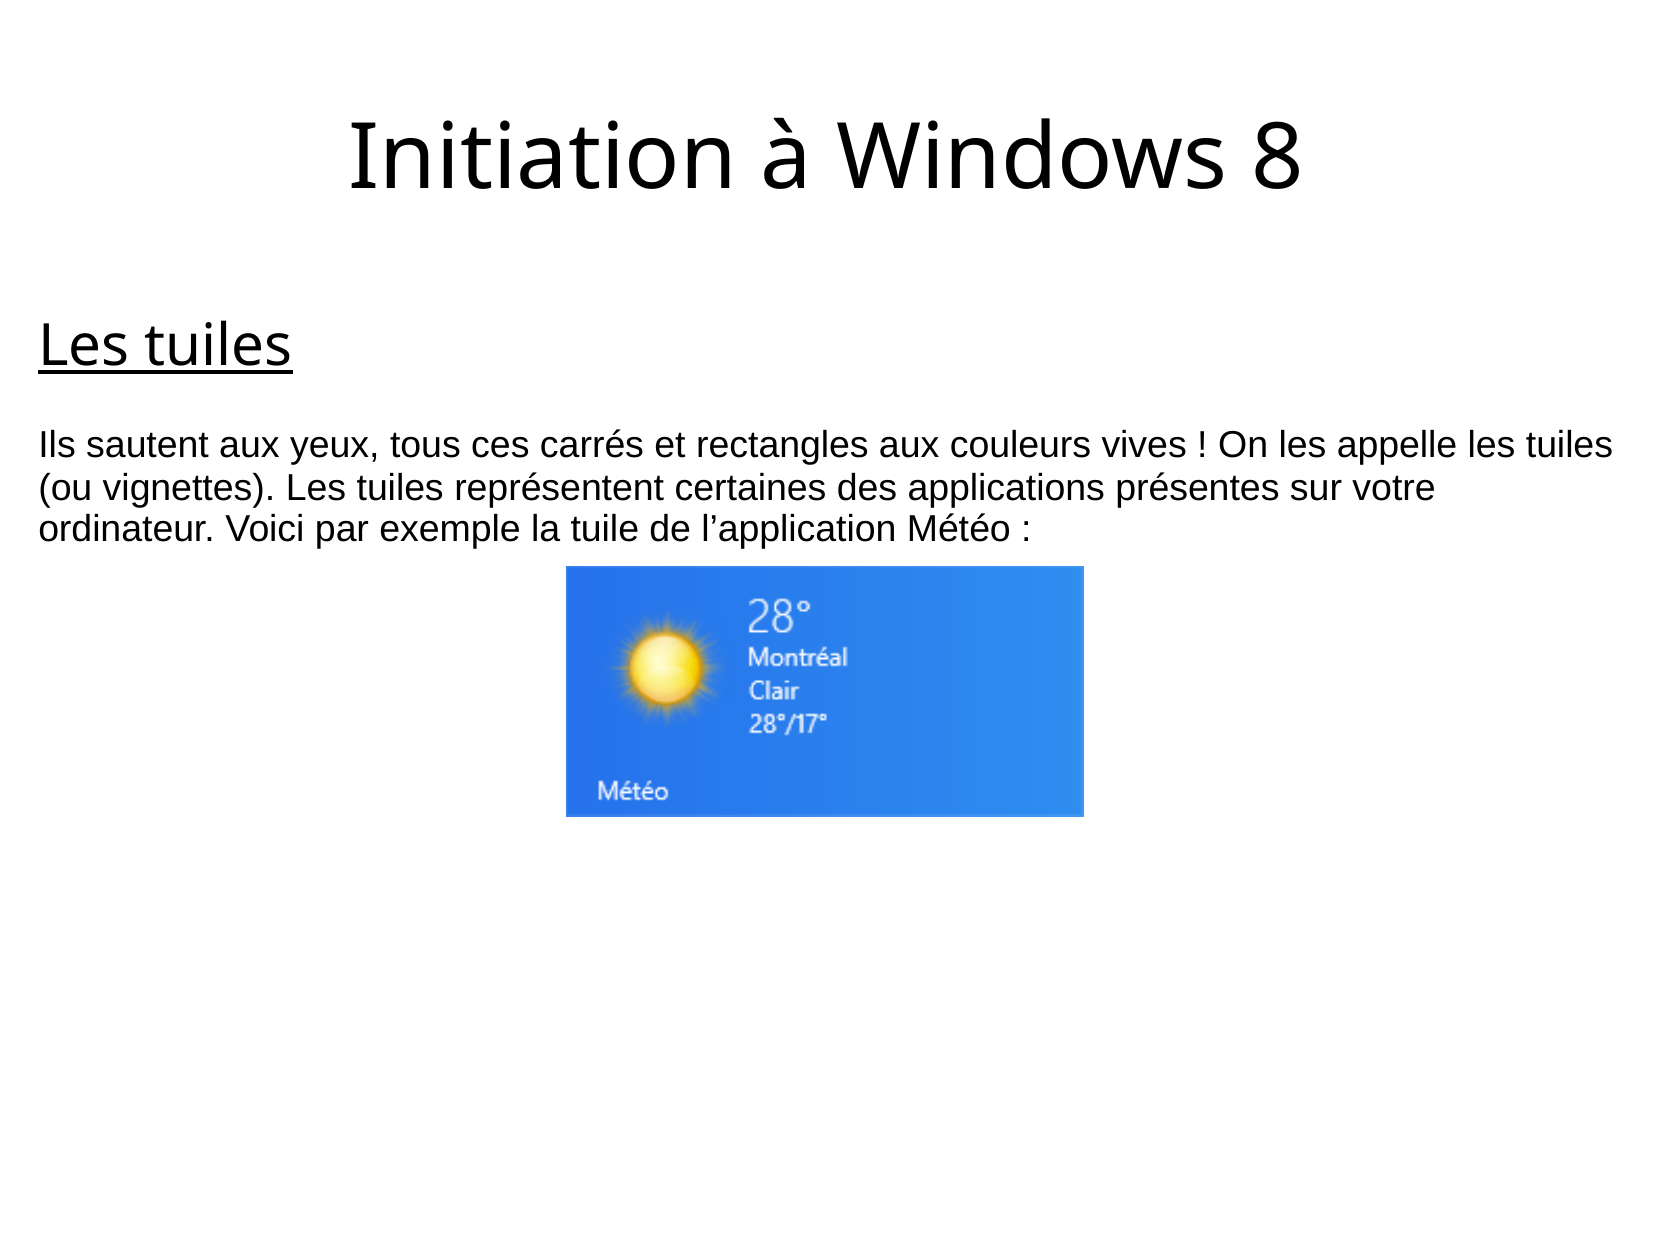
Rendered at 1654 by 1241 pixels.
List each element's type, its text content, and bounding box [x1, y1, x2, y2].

picture [566, 566, 1084, 818]
title Initiation à Windows 8 [82, 49, 1571, 257]
text_box Les tuiles Ils sautent aux yeux, tous ces carrés et rectangles aux couleurs vives ! On les appelle les tuiles (ou vignettes). Les tuiles représentent certaines des applications présentes sur votre ordinateur. Voici par exemple la tuile de l’application Météo : [23, 295, 1630, 544]
